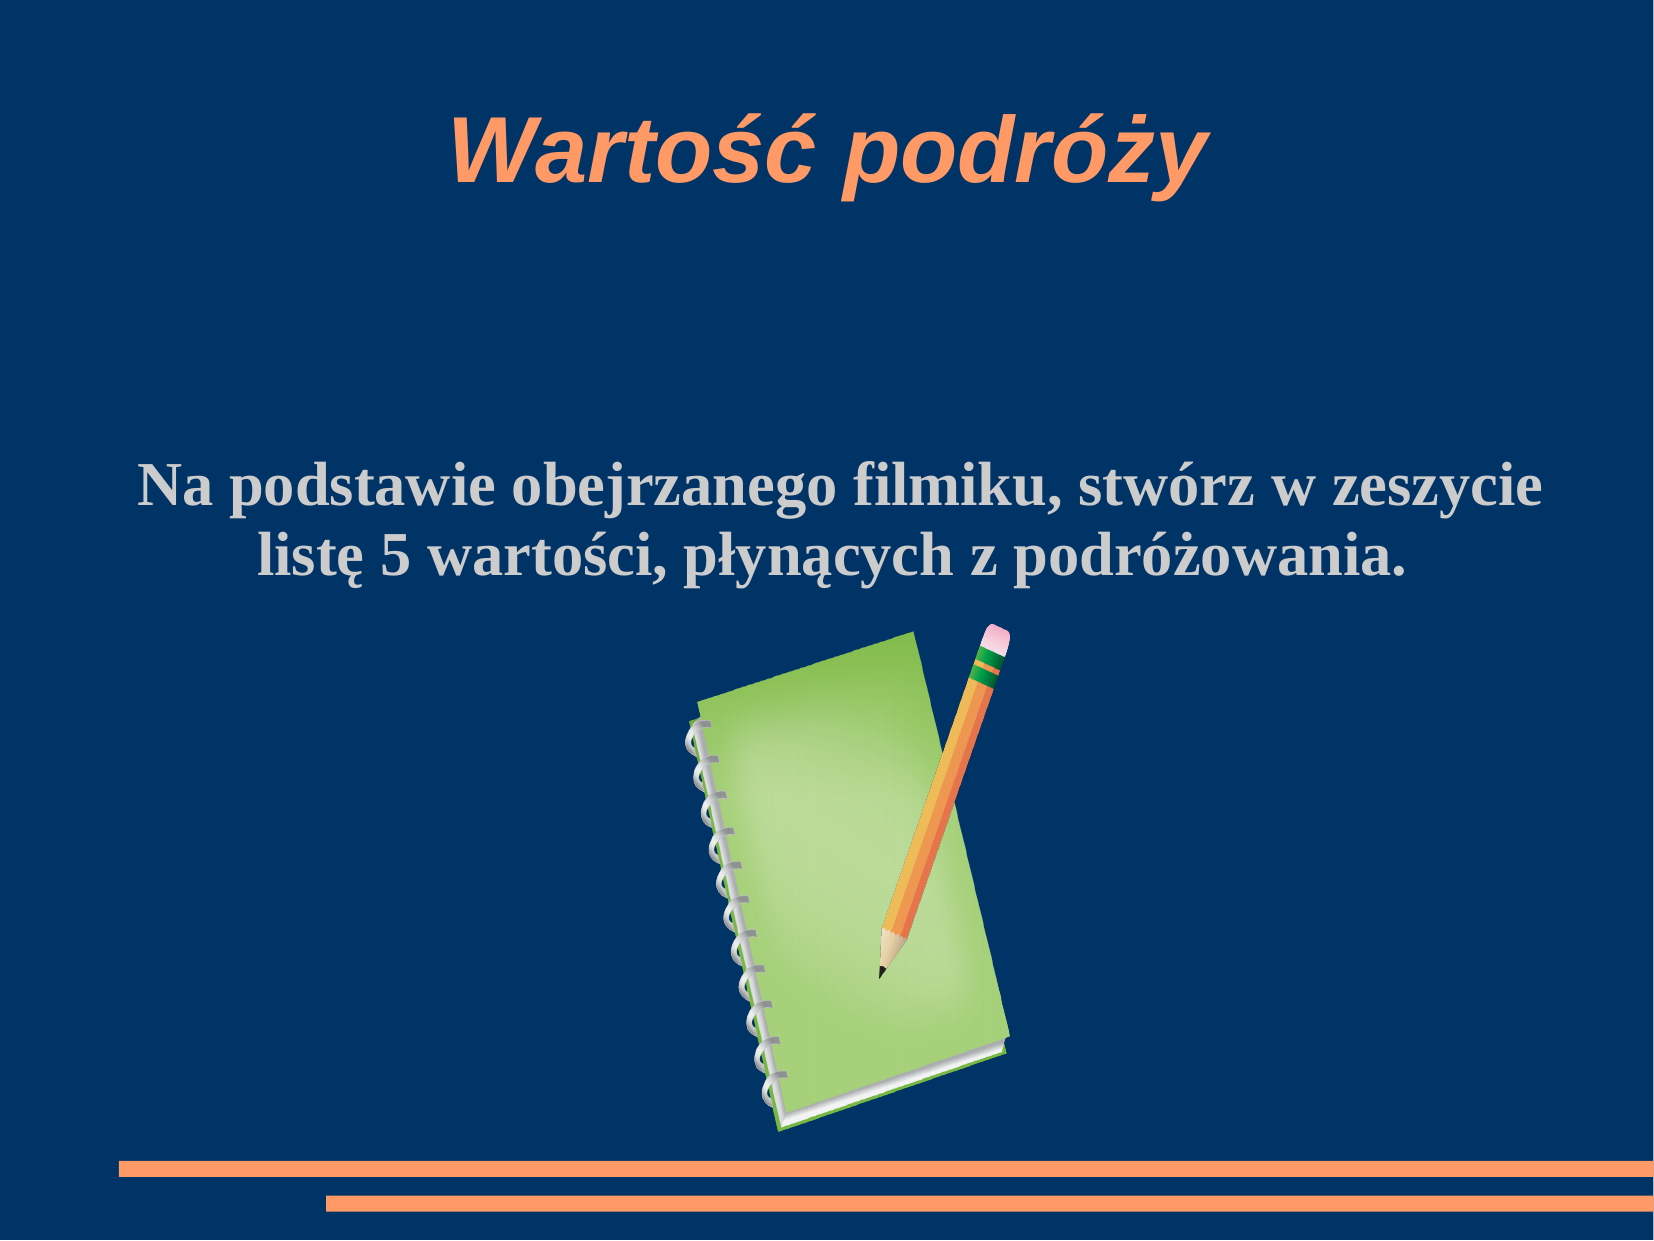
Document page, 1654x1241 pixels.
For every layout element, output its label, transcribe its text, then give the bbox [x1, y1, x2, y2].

title Wartość podróży [121, 46, 1534, 254]
picture [685, 624, 1010, 1132]
subtitle Na podstawie obejrzanego filmiku, stwórz w zeszycie listę 5 wartości, płynących z podróżowania. [121, 322, 1561, 1132]
